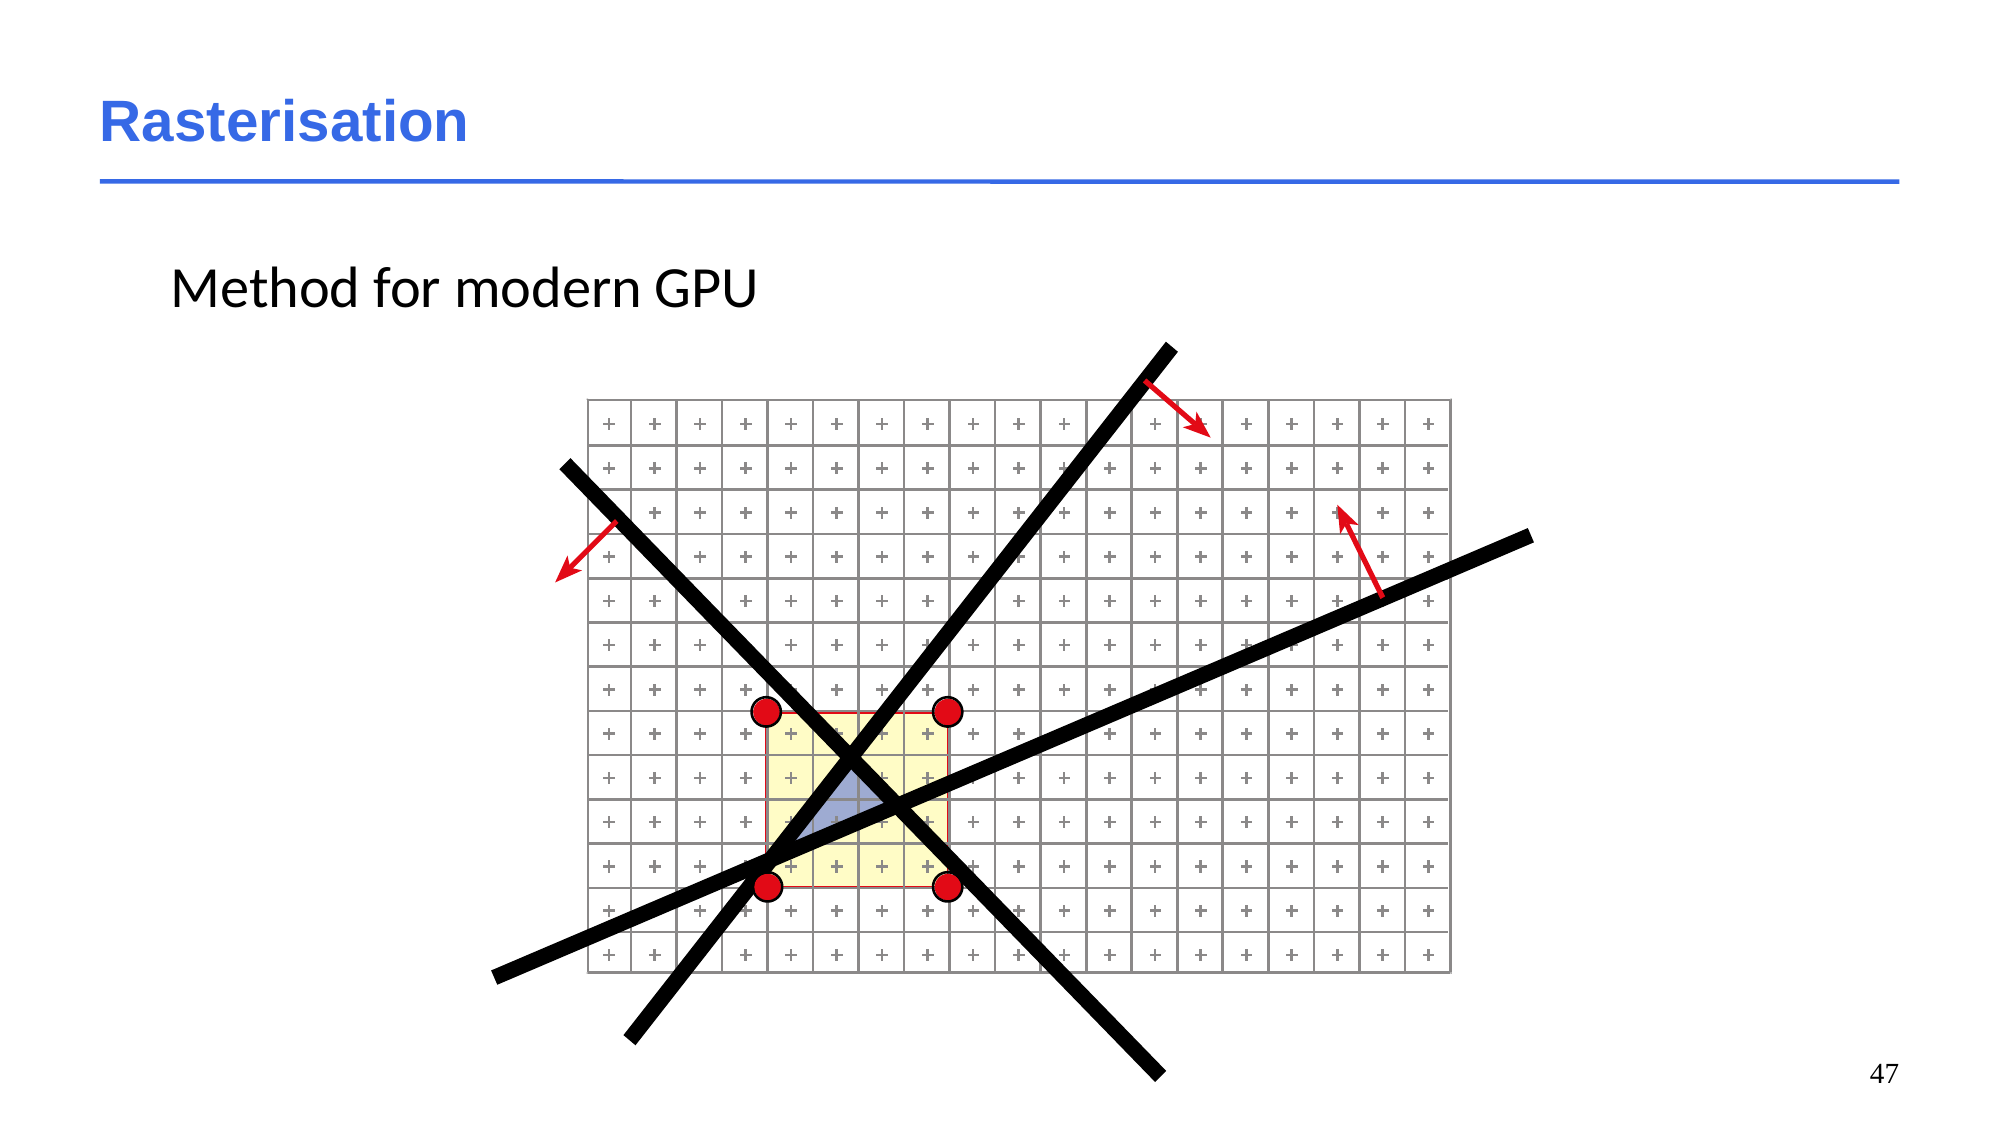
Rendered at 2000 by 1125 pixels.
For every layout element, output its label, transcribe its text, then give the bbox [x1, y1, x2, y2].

picture [486, 337, 1538, 1085]
title Rasterisation [99, 27, 1900, 215]
list Method for modern GPU [100, 263, 1900, 976]
